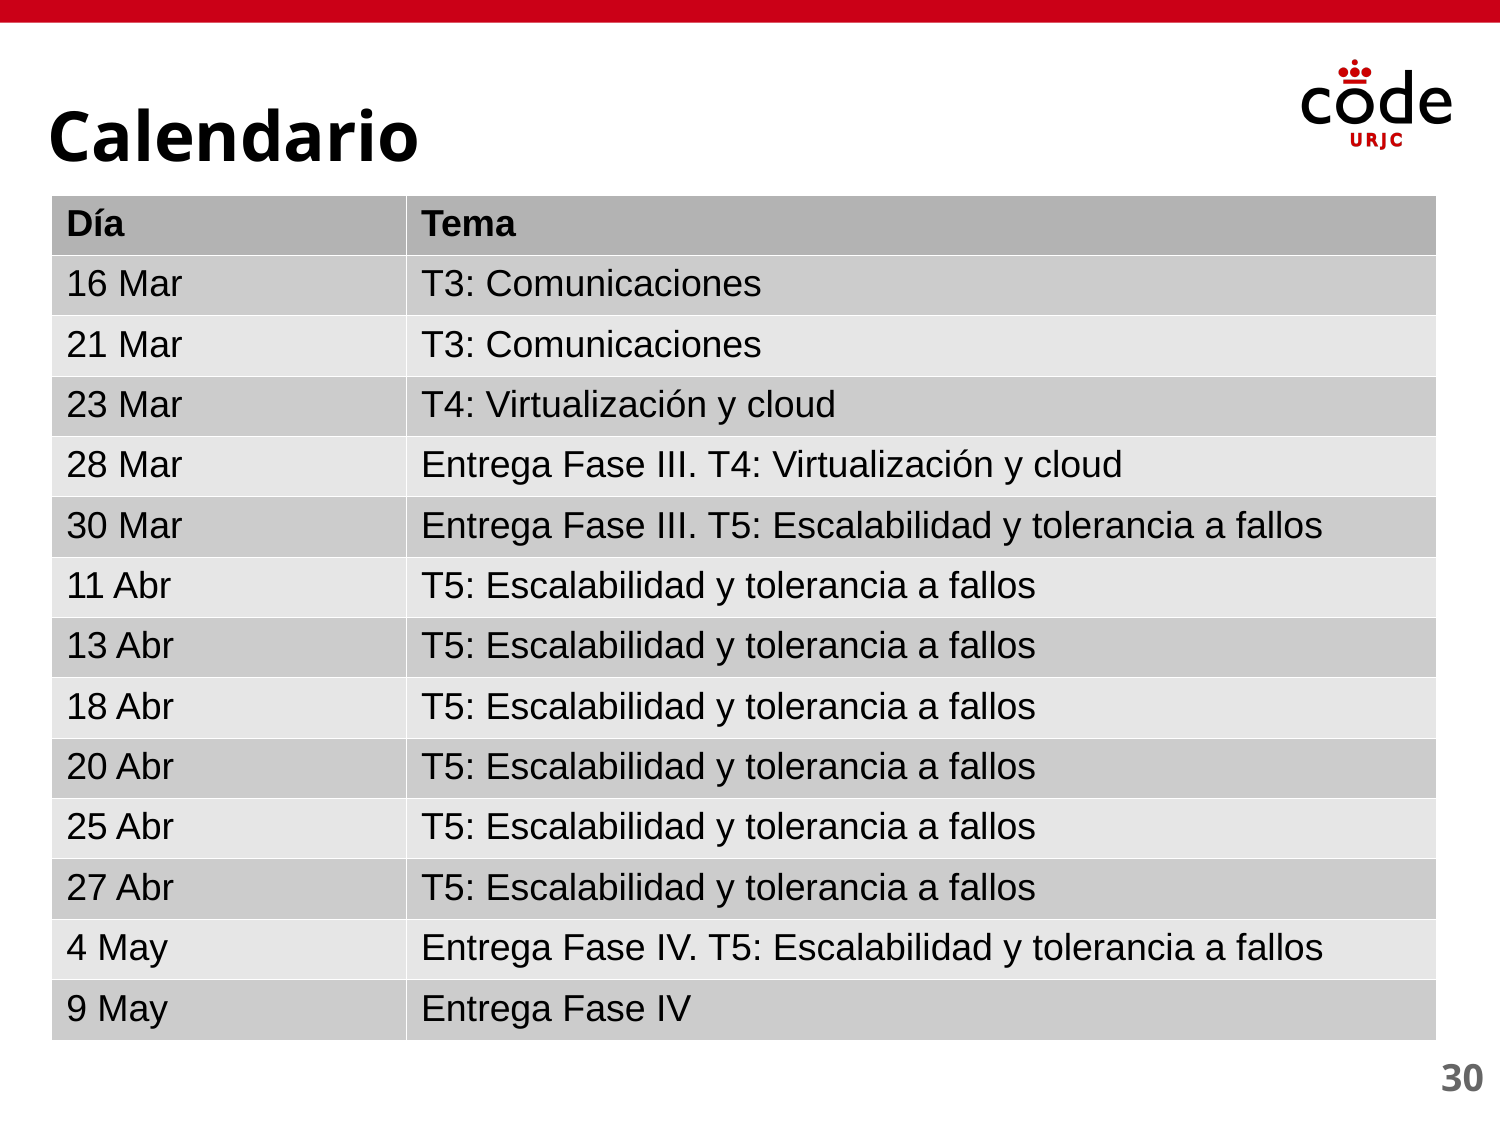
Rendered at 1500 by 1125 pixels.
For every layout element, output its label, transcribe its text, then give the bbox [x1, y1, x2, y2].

table_cell T4: Virtualización y cloud [407, 377, 1436, 436]
table_cell 9 May [52, 980, 406, 1040]
table_cell 23 Mar [52, 377, 406, 436]
title Calendario [32, 79, 1383, 189]
table_cell T5: Escalabilidad y tolerancia a fallos [407, 859, 1436, 919]
table_cell T5: Escalabilidad y tolerancia a fallos [407, 799, 1436, 858]
table_cell T3: Comunicaciones [407, 256, 1436, 315]
table_cell 20 Abr [52, 739, 406, 798]
table_cell Entrega Fase IV. T5: Escalabilidad y tolerancia a fallos [407, 920, 1436, 979]
table_cell 28 Mar [52, 437, 406, 496]
table_cell 27 Abr [52, 859, 406, 919]
table_cell Entrega Fase III. T4: Virtualización y cloud [407, 437, 1436, 496]
table_cell T3: Comunicaciones [407, 316, 1436, 376]
table_header Tema [407, 196, 1436, 255]
table_cell T5: Escalabilidad y tolerancia a fallos [407, 739, 1436, 798]
table_cell 18 Abr [52, 678, 406, 738]
table_cell T5: Escalabilidad y tolerancia a fallos [407, 618, 1436, 677]
table_header Día [52, 196, 406, 255]
table_cell 11 Abr [52, 558, 406, 617]
table_cell 13 Abr [52, 618, 406, 677]
table_cell 16 Mar [52, 256, 406, 315]
table_cell 4 May [52, 920, 406, 979]
table_cell T5: Escalabilidad y tolerancia a fallos [407, 558, 1436, 617]
table_cell 30 Mar [52, 497, 406, 557]
table_cell Entrega Fase IV [407, 980, 1436, 1040]
table_cell 25 Abr [52, 799, 406, 858]
picture [1284, 50, 1468, 161]
table_cell 21 Mar [52, 316, 406, 376]
table_cell Entrega Fase III. T5: Escalabilidad y tolerancia a fallos [407, 497, 1436, 557]
table_cell T5: Escalabilidad y tolerancia a fallos [407, 678, 1436, 738]
